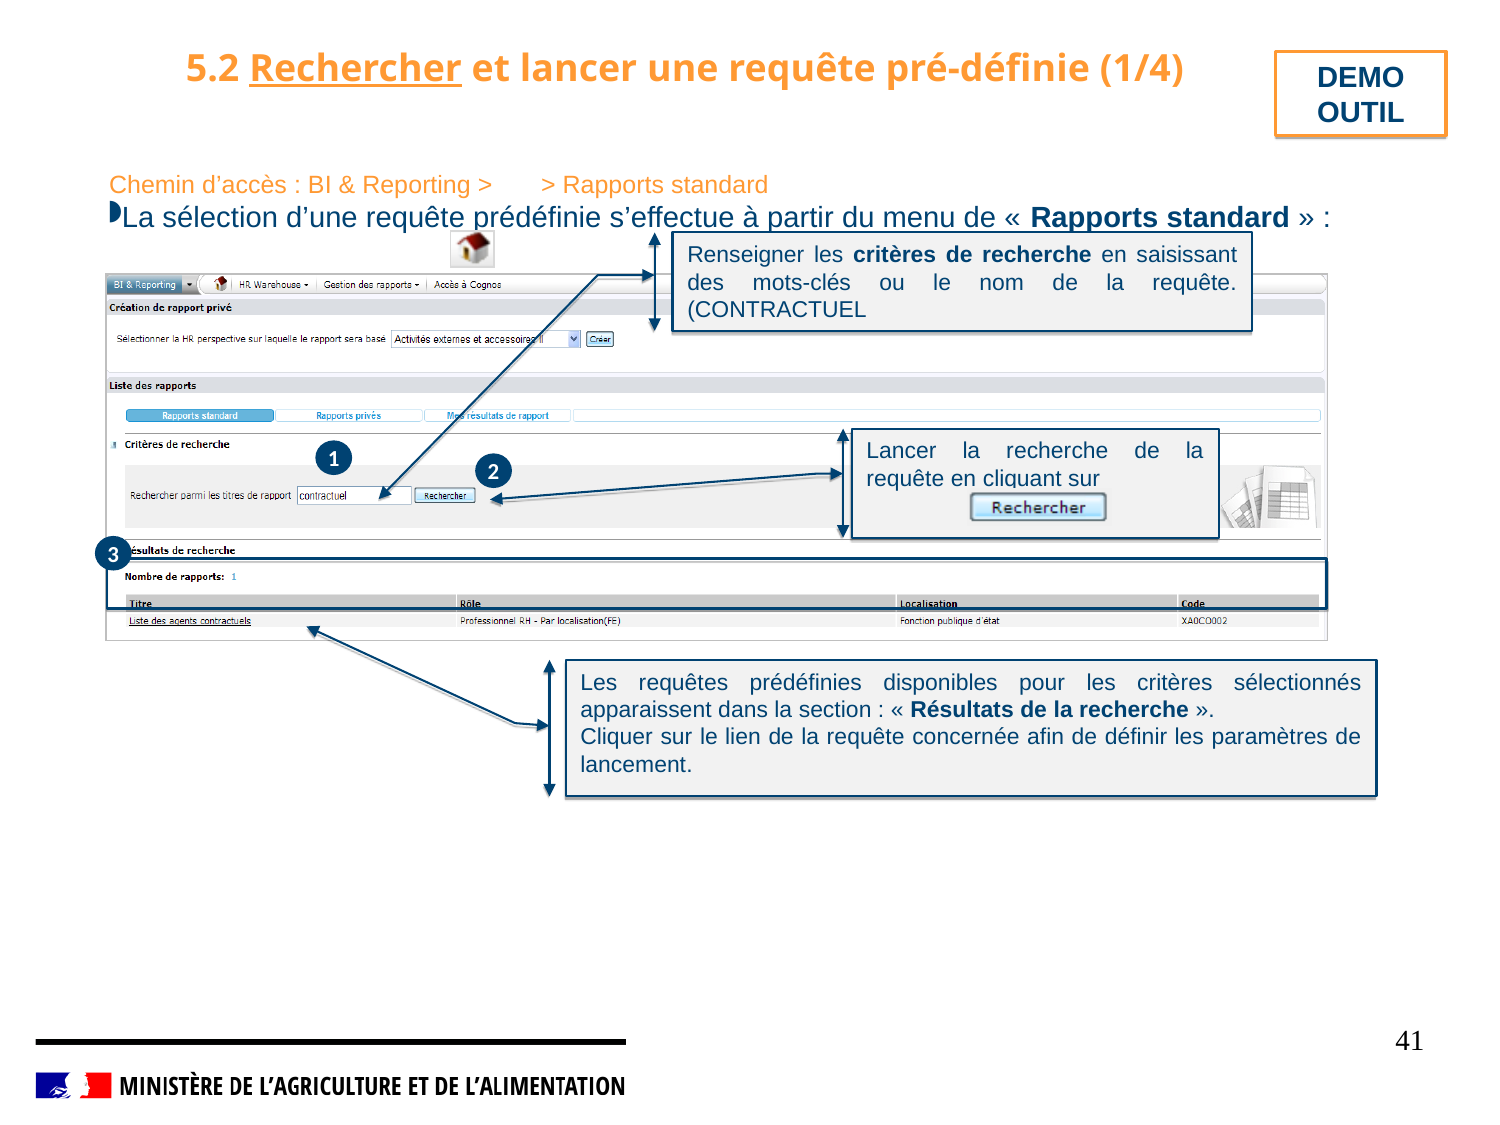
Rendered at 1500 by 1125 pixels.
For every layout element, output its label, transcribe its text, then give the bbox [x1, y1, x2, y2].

text_box DEMO OUTIL [1275, 51, 1446, 136]
picture [451, 231, 494, 267]
text_box Les requêtes prédéfinies disponibles pour les critères sélectionnés apparaissent dans la section : « Résultats de la recherche ». Cliquer sur le lien de la requête concernée afin de définir les paramètres de lancement. [566, 660, 1377, 796]
text_box 2 [475, 453, 512, 489]
text_box 3 [94, 535, 132, 571]
text_box Chemin d’accès : BI & Reporting > > Rapports standard La sélection d’une requête prédéfinie s’effectue à partir du menu de « Rapports standard » : Un message apparaît quand la sélection débouche sur une recherche infructueuse : « Aucun rapport disponible, veuillez préciser un critère de recherche ». [94, 160, 1458, 444]
text_box Lancer la recherche de la requête en cliquant sur . [852, 429, 1219, 538]
picture [106, 274, 1327, 557]
text_box 1 [315, 440, 353, 476]
picture [106, 610, 1327, 640]
text_box 5.2 Rechercher et lancer une requête pré-définie (1/4) [171, 36, 1246, 142]
text_box Renseigner les critères de recherche en saisissant des mots-clés ou le nom de la requête. (CONTRACTUEL [673, 232, 1252, 331]
picture [108, 560, 1325, 607]
picture [35, 1039, 626, 1099]
